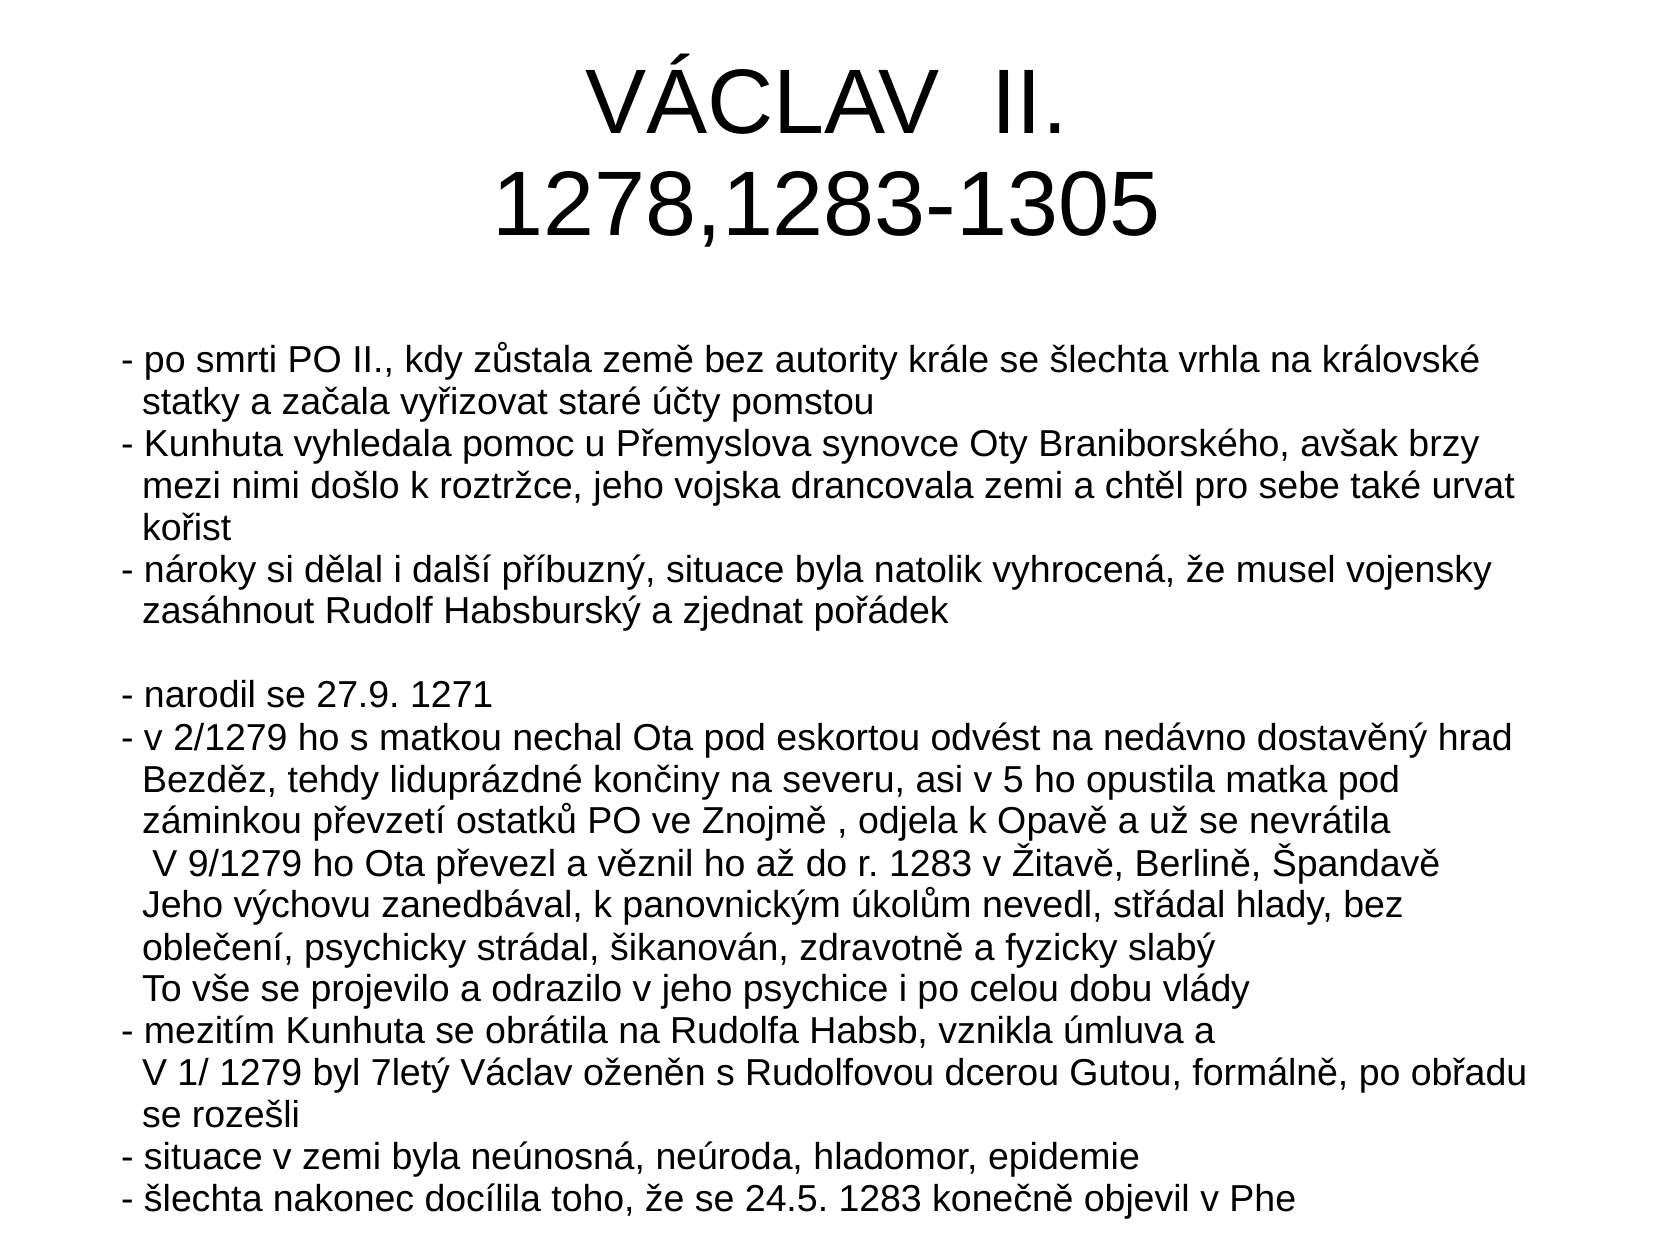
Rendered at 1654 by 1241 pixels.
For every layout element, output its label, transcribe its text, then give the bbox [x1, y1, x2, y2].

title VÁCLAV II. 1278,1283-1305 [82, 49, 1571, 257]
text_box - po smrti PO II., kdy zůstala země bez autority krále se šlechta vrhla na královské statky a začala vyřizovat staré účty pomstou - Kunhuta vyhledala pomoc u Přemyslova synovce Oty Braniborského, avšak brzy mezi nimi došlo k roztržce, jeho vojska drancovala zemi a chtěl pro sebe také urvat kořist - nároky si dělal i další příbuzný, situace byla natolik vyhrocená, že musel vojensky zasáhnout Rudolf Habsburský a zjednat pořádek - narodil se 27.9. 1271 - v 2/1279 ho s matkou nechal Ota pod eskortou odvést na nedávno dostavěný hrad Bezděz, tehdy liduprázdné končiny na severu, asi v 5 ho opustila matka pod záminkou převzetí ostatků PO ve Znojmě , odjela k Opavě a už se nevrátila V 9/1279 ho Ota převezl a věznil ho až do r. 1283 v Žitavě, Berlině, Špandavě Jeho výchovu zanedbával, k panovnickým úkolům nevedl, střádal hlady, bez oblečení, psychicky strádal, šikanován, zdravotně a fyzicky slabý To vše se projevilo a odrazilo v jeho psychice i po celou dobu vlády - mezitím Kunhuta se obrátila na Rudolfa Habsb, vznikla úmluva a V 1/ 1279 byl 7letý Václav oženěn s Rudolfovou dcerou Gutou, formálně, po obřadu se rozešli - situace v zemi byla neúnosná, neúroda, hladomor, epidemie - šlechta nakonec docílila toho, že se 24.5. 1283 konečně objevil v Phe [106, 330, 1571, 1241]
